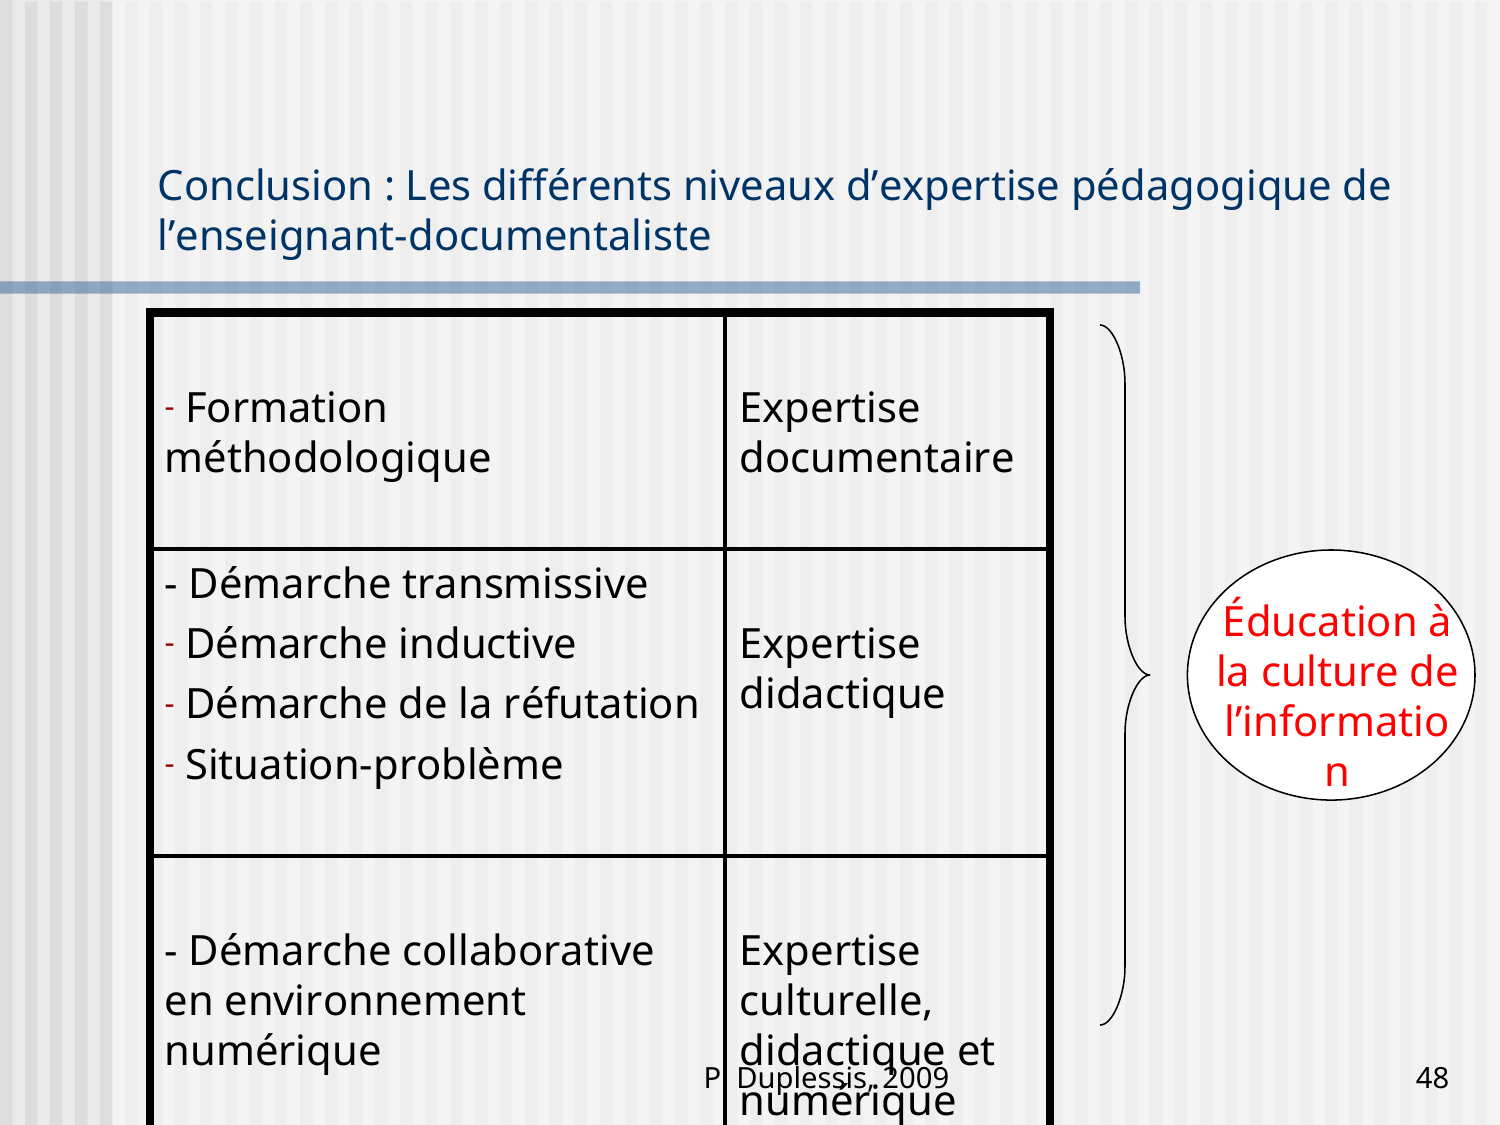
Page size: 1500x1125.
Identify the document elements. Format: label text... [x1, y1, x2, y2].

text_box Éducation à la culture de l’information [1199, 587, 1476, 803]
table_cell Expertise culturelle, didactique et numérique [727, 858, 1046, 1125]
title Conclusion : Les différents niveaux d’expertise pédagogique de l’enseignant-documentaliste [142, 150, 1482, 267]
text_box [1187, 625, 1199, 725]
table_cell - Démarche collaborative en environnement numérique [154, 858, 723, 1125]
table_header Expertise documentaire [727, 317, 1046, 547]
text_box [1229, 549, 1434, 587]
table_cell - Démarche transmissive Démarche inductive Démarche de la réfutation Situation-problème [154, 551, 723, 854]
table_header Formation méthodologique [154, 317, 723, 547]
table_cell Expertise didactique [727, 551, 1046, 854]
